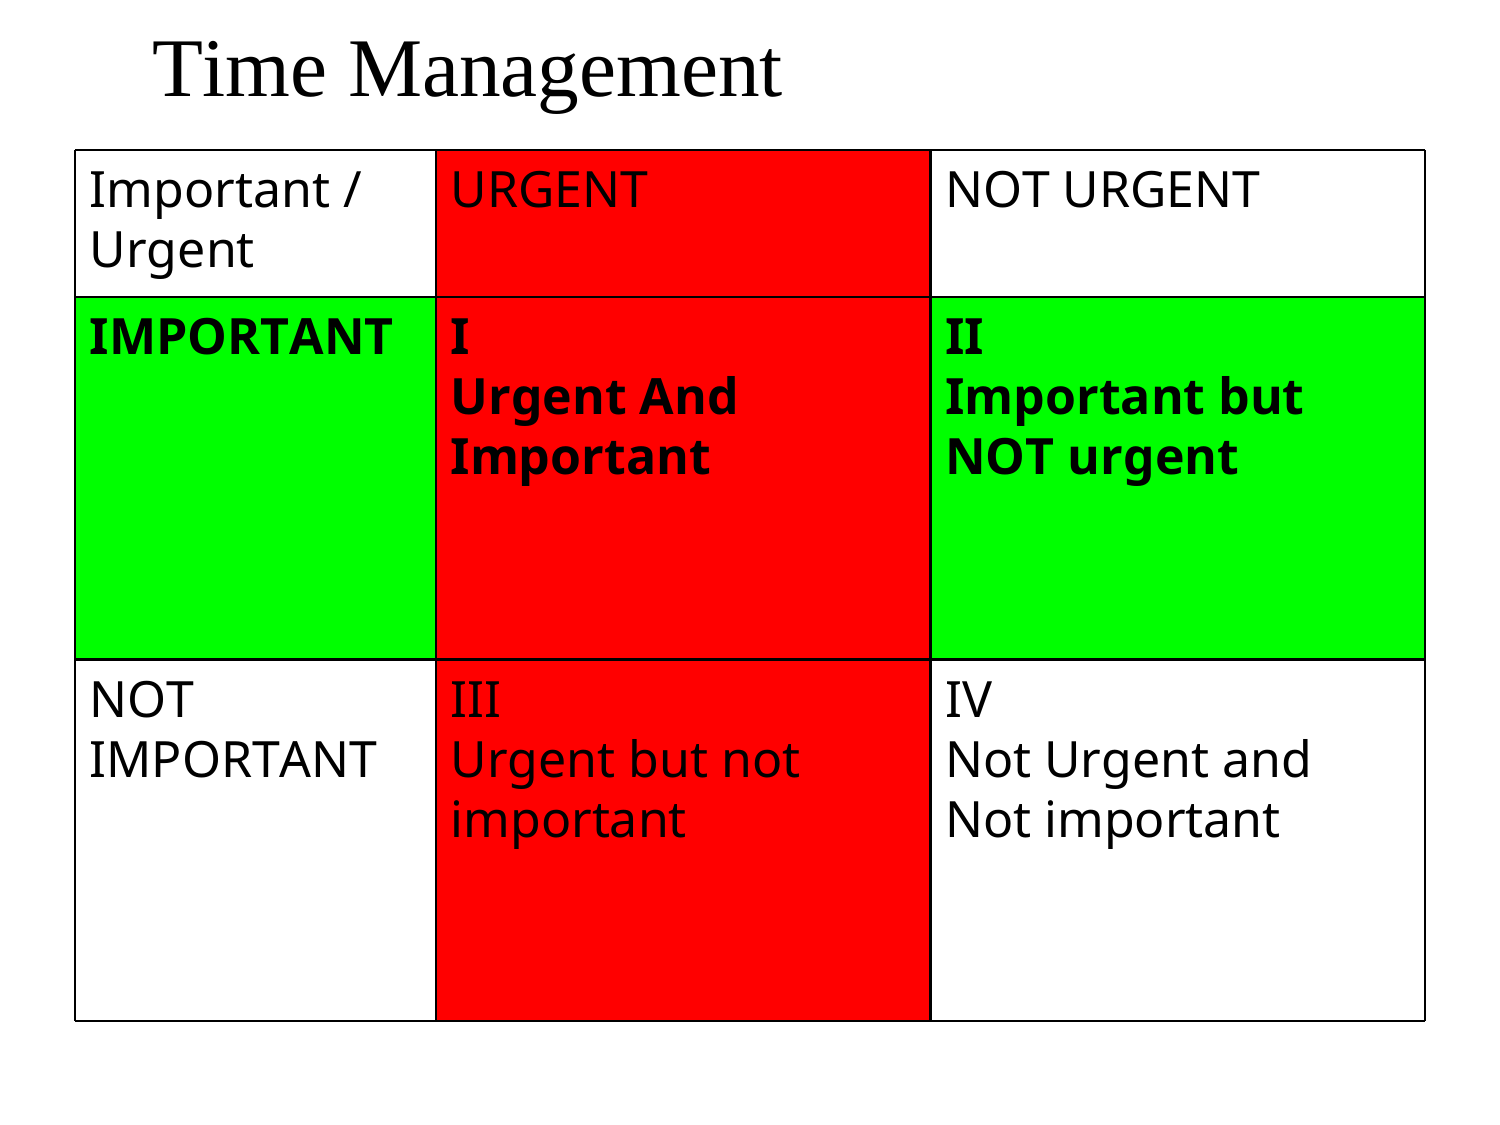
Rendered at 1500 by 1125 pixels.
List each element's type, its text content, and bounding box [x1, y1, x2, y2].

text_box III Urgent but not important [437, 661, 929, 1020]
text_box IV Not Urgent and Not important [932, 661, 1424, 1020]
text_box I Urgent And Important [437, 298, 929, 658]
text_box URGENT [437, 151, 929, 296]
text_box II Important but NOT urgent [932, 298, 1424, 658]
text_box NOT URGENT [932, 151, 1424, 296]
title Time Management [137, 10, 1225, 127]
text_box Important / Urgent [76, 151, 435, 296]
text_box IMPORTANT [76, 298, 435, 658]
text_box NOT IMPORTANT [76, 661, 435, 1020]
